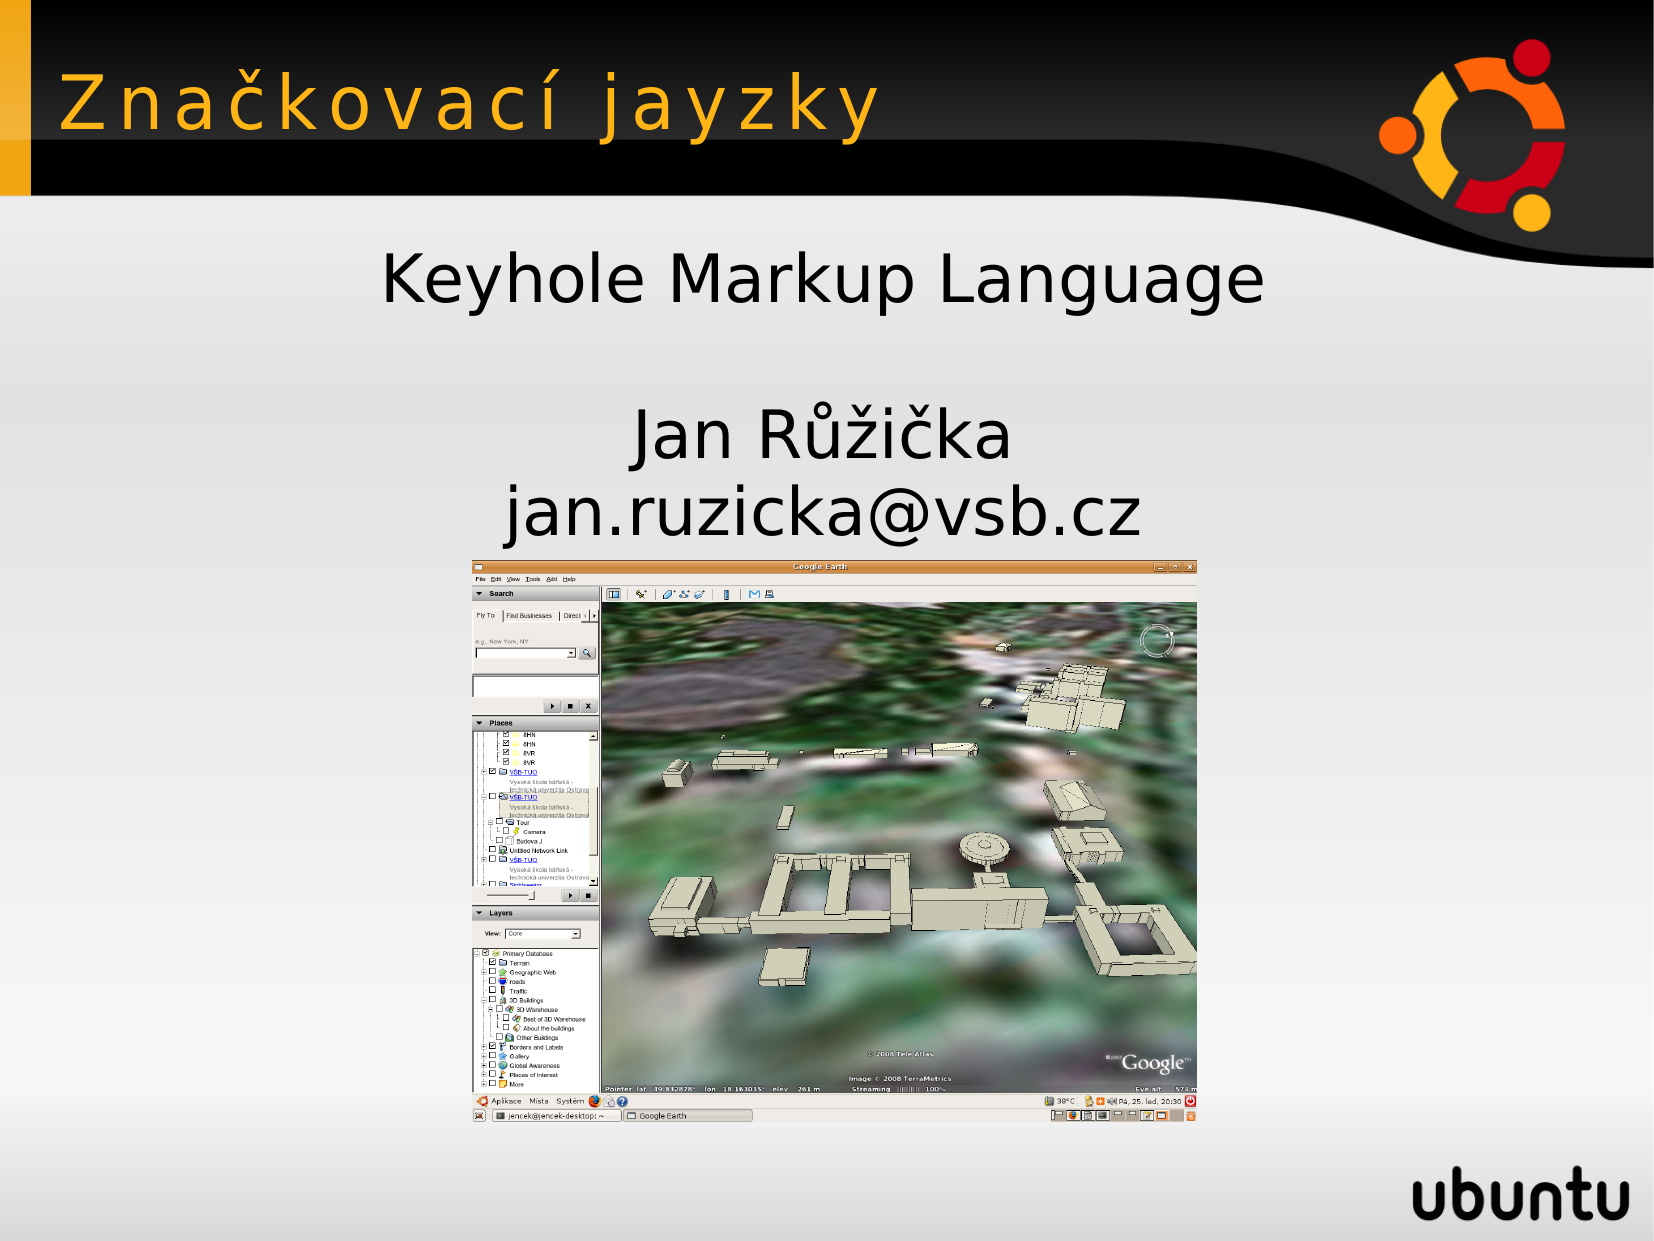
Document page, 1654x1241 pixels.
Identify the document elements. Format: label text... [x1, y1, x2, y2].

subtitle Keyhole Markup Language Jan Růžička jan.ruzicka@vsb.cz [82, 240, 1565, 552]
title Značkovací jayzky [59, 29, 1270, 178]
picture [0, 0, 1654, 1241]
